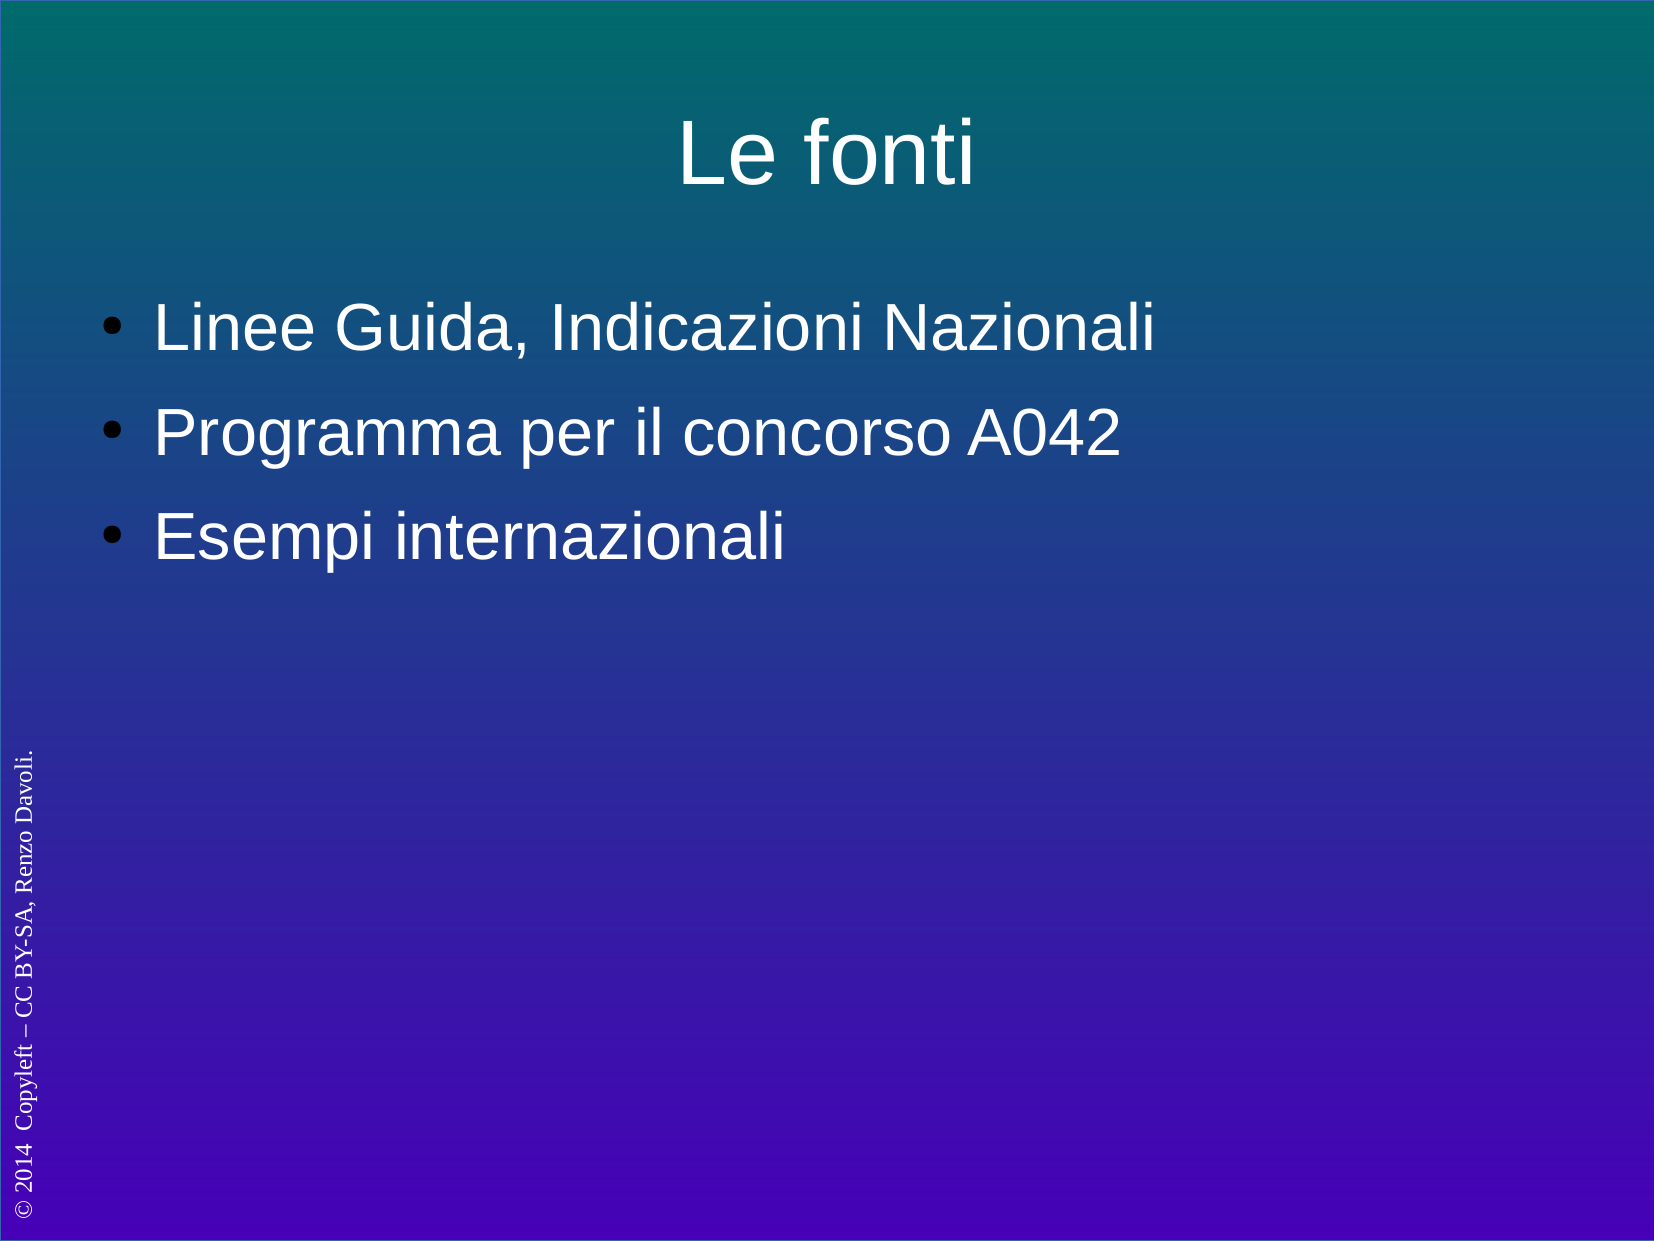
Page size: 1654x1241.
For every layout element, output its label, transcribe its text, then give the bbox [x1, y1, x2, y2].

list Linee Guida, Indicazioni Nazionali Programma per il concorso A042 Esempi internazionali [82, 290, 1571, 1010]
title Le fonti [82, 49, 1571, 257]
